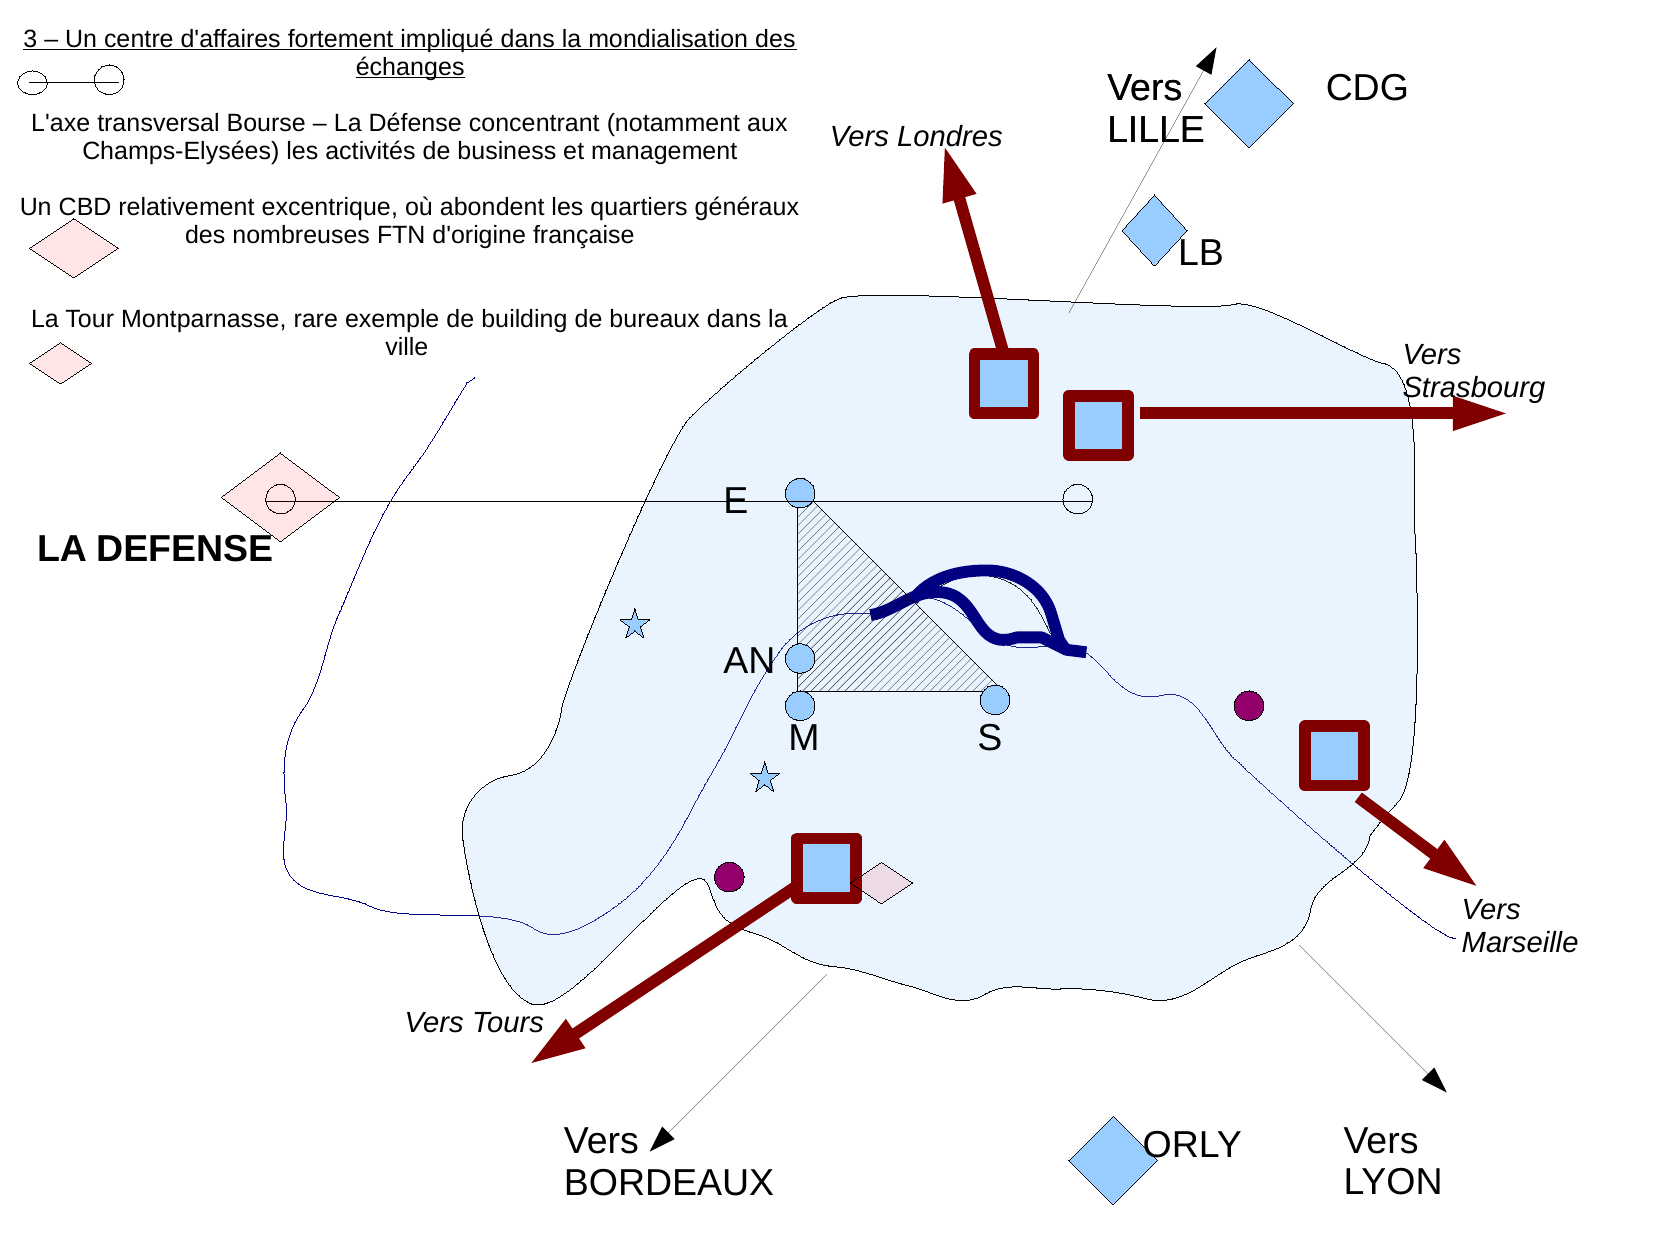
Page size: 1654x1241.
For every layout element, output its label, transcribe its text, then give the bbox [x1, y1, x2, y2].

text_box S [981, 708, 1170, 766]
text_box Vers Strasbourg [1387, 330, 1595, 411]
title 3 – Un centre d'affaires fortement impliqué dans la mondialisation des échanges L'axe transversal Bourse – La Défense concentrant (notamment aux Champs-Elysées) les activités de business et management Un CBD relativement excentrique, où abondent les quartiers généraux des nombreuses FTN d'origine française La Tour Montparnasse, rare exemple de building de bureaux dans la ville [11, 0, 810, 443]
text_box [462, 295, 1418, 1001]
text_box Vers LILLE [1092, 59, 1300, 159]
text_box LA DEFENSE [11, 519, 337, 578]
text_box Vers Londres [814, 112, 1022, 160]
text_box [221, 452, 340, 542]
text_box [29, 342, 92, 384]
text_box E [708, 502, 916, 530]
text_box M [773, 708, 981, 766]
text_box CDG [1311, 59, 1518, 116]
text_box E [708, 472, 916, 501]
text_box [29, 218, 119, 278]
text_box Vers Tours [389, 998, 597, 1046]
text_box Vers LYON [1328, 1111, 1536, 1211]
text_box Vers Marseille [1446, 885, 1654, 966]
text_box LB [1163, 224, 1371, 282]
text_box [1122, 194, 1182, 266]
text_box Vers BORDEAUX [549, 1111, 827, 1211]
text_box [1068, 1116, 1144, 1205]
text_box ORLY [1127, 1116, 1335, 1174]
text_box AN [708, 632, 916, 689]
